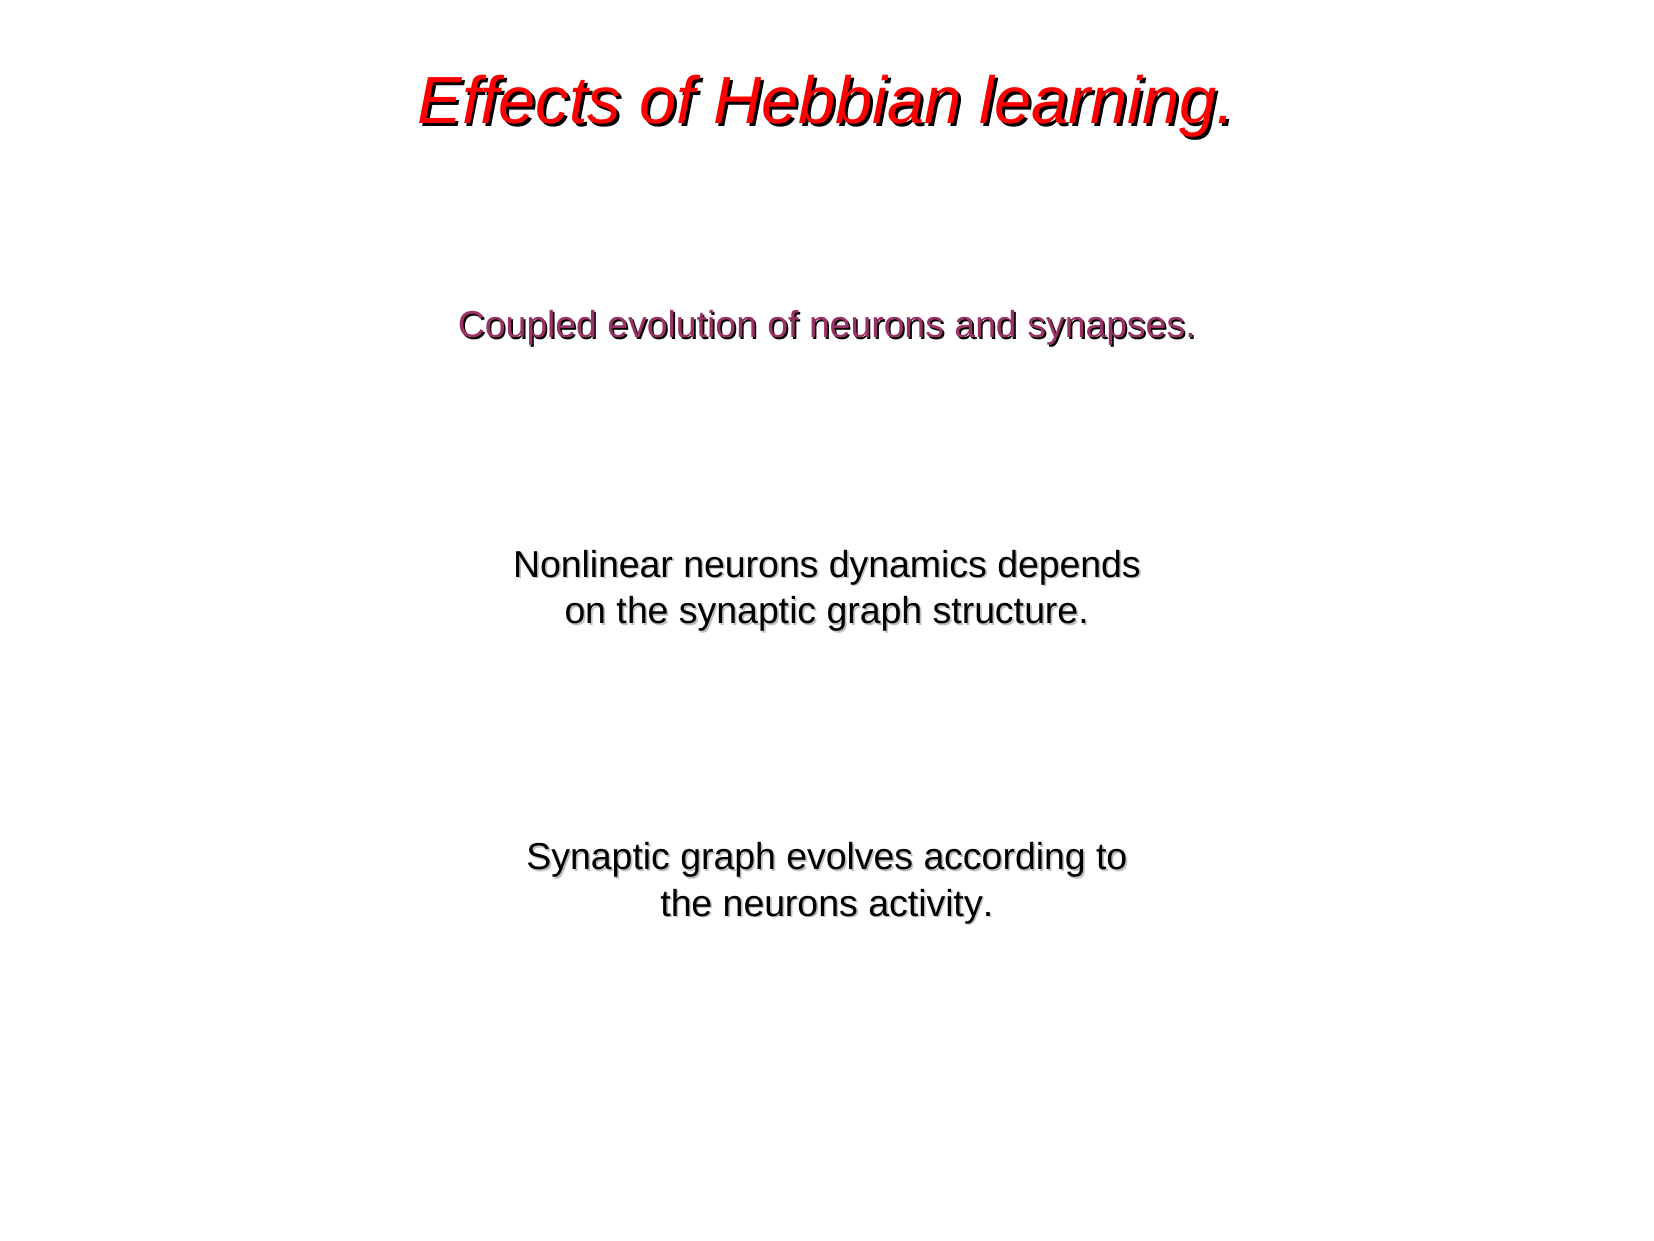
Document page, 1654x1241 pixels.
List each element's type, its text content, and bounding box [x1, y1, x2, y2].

text_box Coupled evolution of neurons and synapses. [442, 291, 1211, 353]
text_box Effects of Hebbian learning. [82, 53, 1571, 137]
text_box Synaptic graph evolves according to the neurons activity. [502, 822, 1152, 931]
text_box Nonlinear neurons dynamics depends on the synaptic graph structure. [477, 530, 1177, 639]
